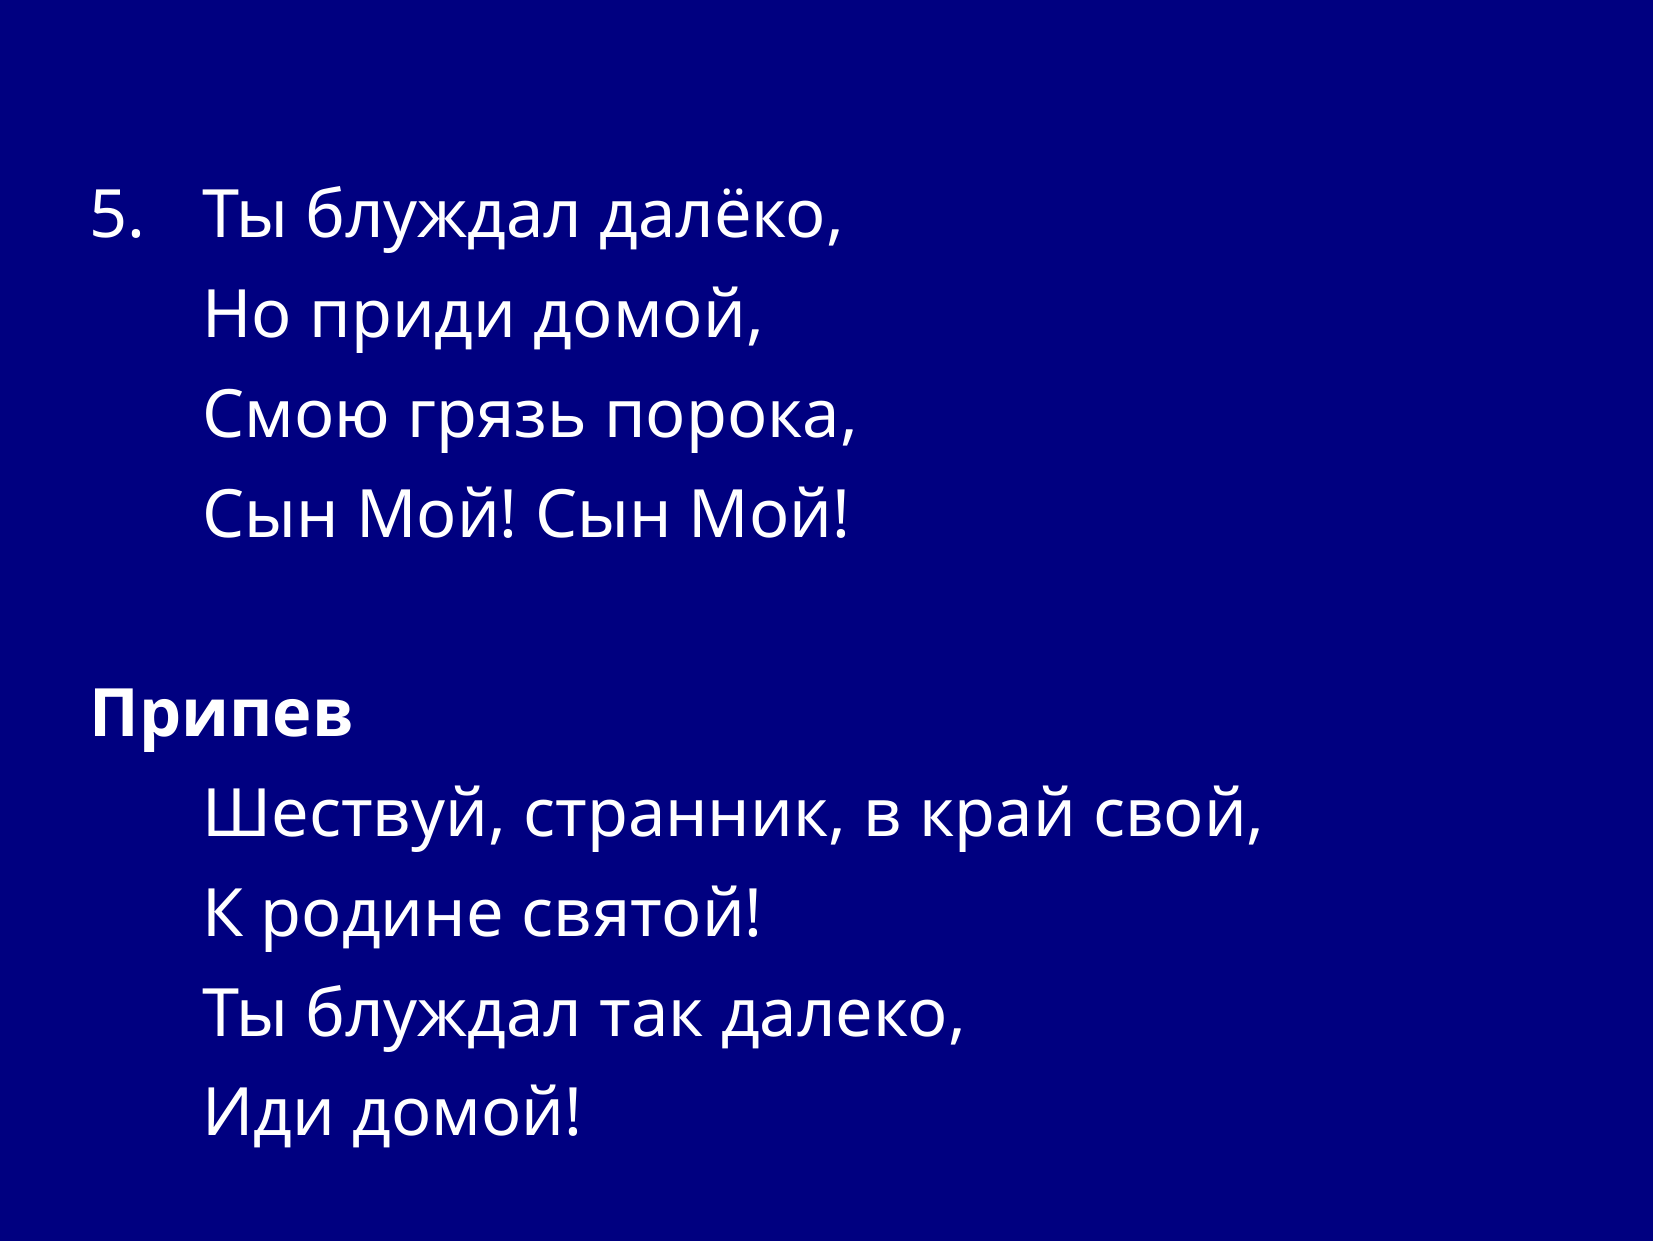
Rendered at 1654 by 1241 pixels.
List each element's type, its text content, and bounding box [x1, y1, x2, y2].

text_box 5. Ты блуждал далёко, Но приди домой, Смою грязь порока, Сын Мой! Сын Мой! Припев Шествуй, странник, в край свой, К родине святой! Ты блуждал так далеко, Иди домой! [75, 150, 1576, 1163]
